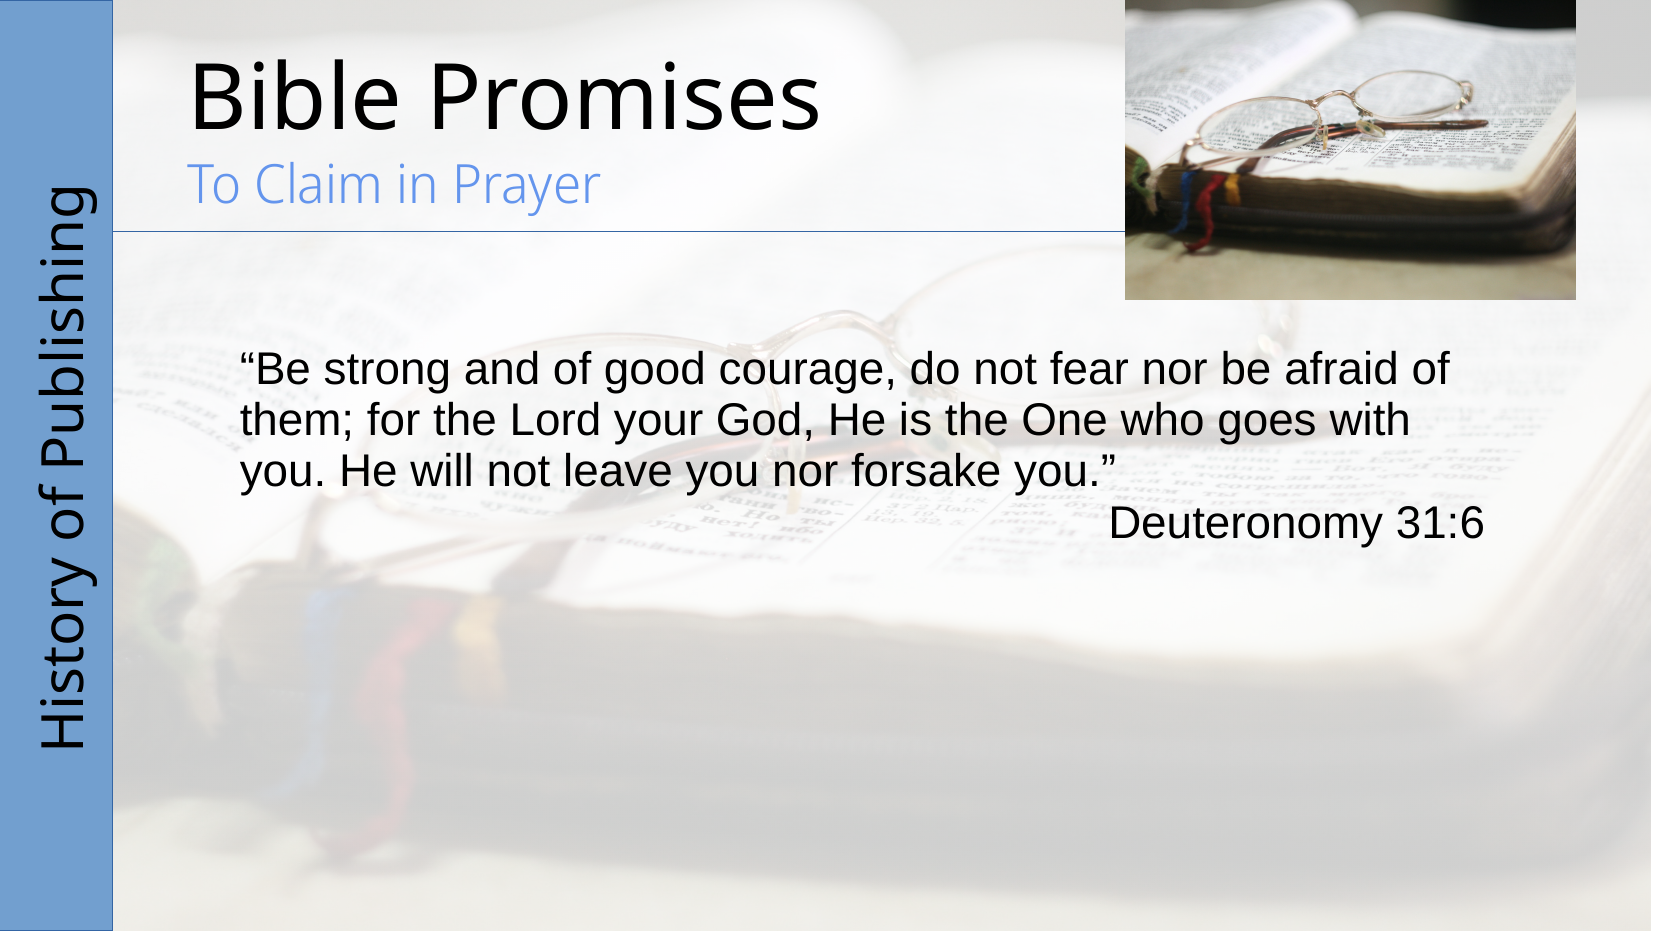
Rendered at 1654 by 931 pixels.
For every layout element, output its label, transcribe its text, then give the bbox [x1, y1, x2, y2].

text_box [0, 0, 113, 931]
text_box History of Publishing [13, 37, 105, 901]
text_box “Be strong and of good courage, do not fear nor be afraid of them; for the Lord your God, He is the One who goes with you. He will not leave you nor forsake you.” Deuteronomy 31:6 [225, 335, 1501, 607]
title Bible Promises [187, 33, 1125, 125]
title To Claim in Prayer [187, 125, 1125, 231]
picture [113, 0, 1651, 931]
title To Claim in Prayer [187, 232, 1125, 239]
